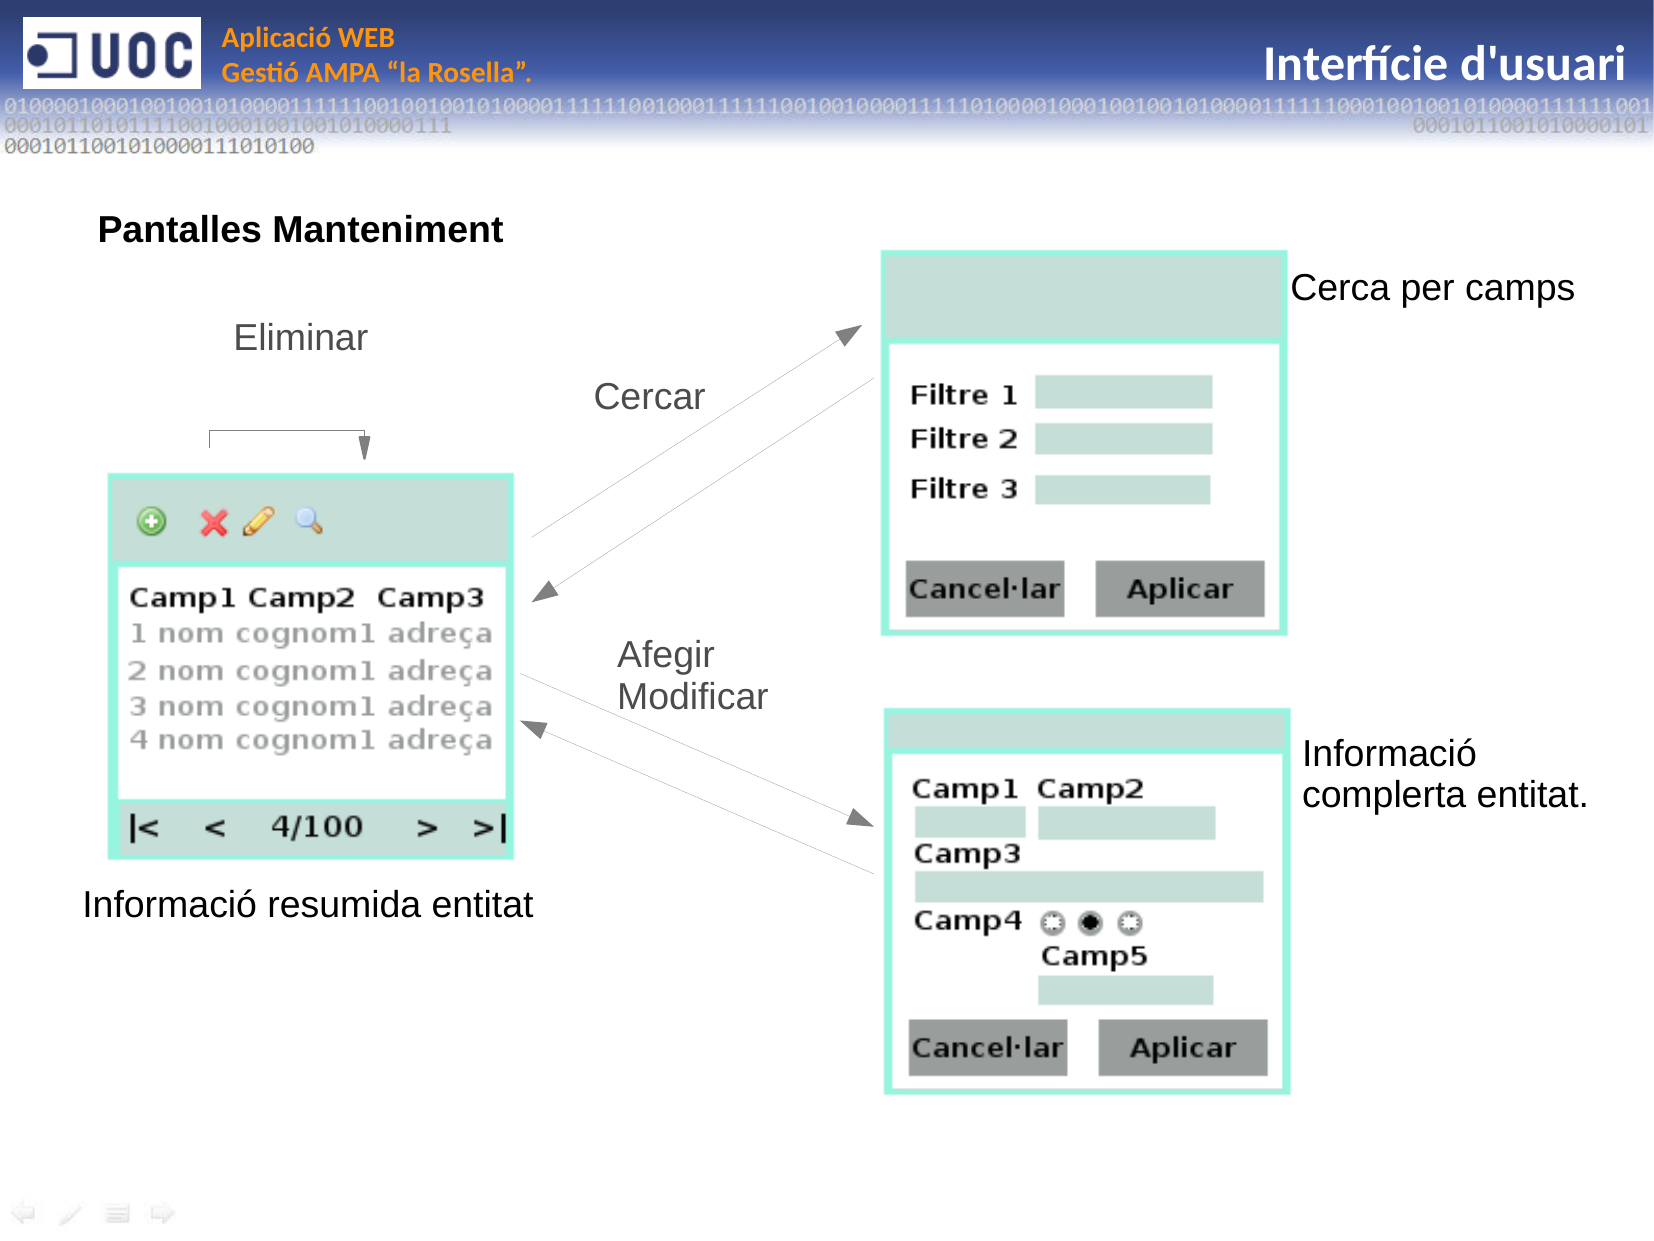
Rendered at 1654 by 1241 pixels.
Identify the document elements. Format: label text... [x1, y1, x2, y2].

text_box Aplicació WEB Gestió AMPA “la Rosella”. [206, 12, 709, 95]
text_box Interfície d'usuari [909, 23, 1642, 99]
text_box Afegir Modificar [602, 625, 863, 725]
text_box Informació resumida entitat [67, 876, 576, 934]
text_box Cercar [578, 368, 745, 426]
text_box Pantalles Manteniment [82, 200, 567, 259]
text_box Informació complerta entitat. [1287, 724, 1619, 824]
text_box Eliminar [218, 309, 384, 367]
picture [0, 0, 1654, 1241]
text_box Cerca per camps [1275, 259, 1642, 317]
